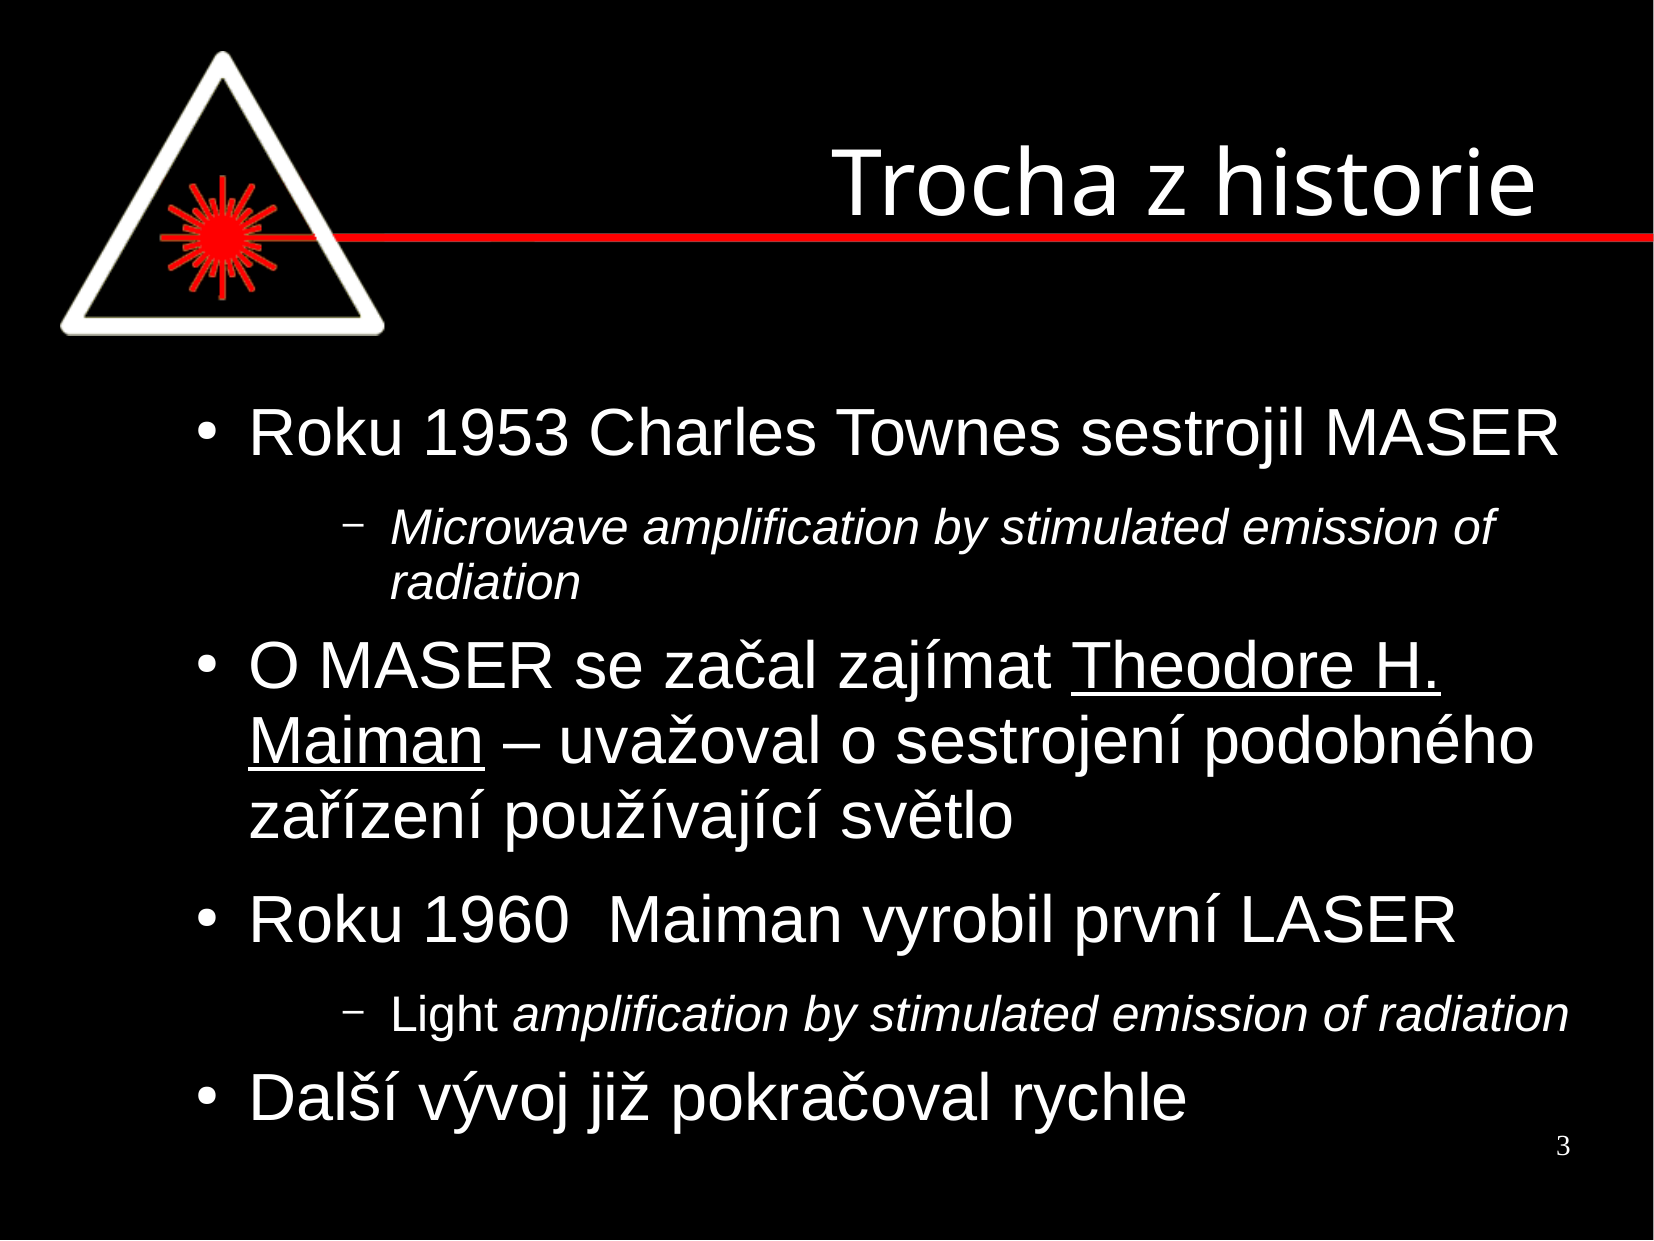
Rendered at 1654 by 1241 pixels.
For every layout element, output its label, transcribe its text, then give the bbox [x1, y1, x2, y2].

list Roku 1953 Charles Townes sestrojil MASER Microwave amplification by stimulated emission of radiation O MASER se začal zajímat Theodore H. Maiman – uvažoval o sestrojení podobného zařízení používající světlo Roku 1960 Maiman vyrobil první LASER Light amplification by stimulated emission of radiation Další vývoj již pokračoval rychle [177, 394, 1571, 1135]
picture [60, 51, 1654, 336]
title Trocha z historie [50, 75, 1540, 283]
